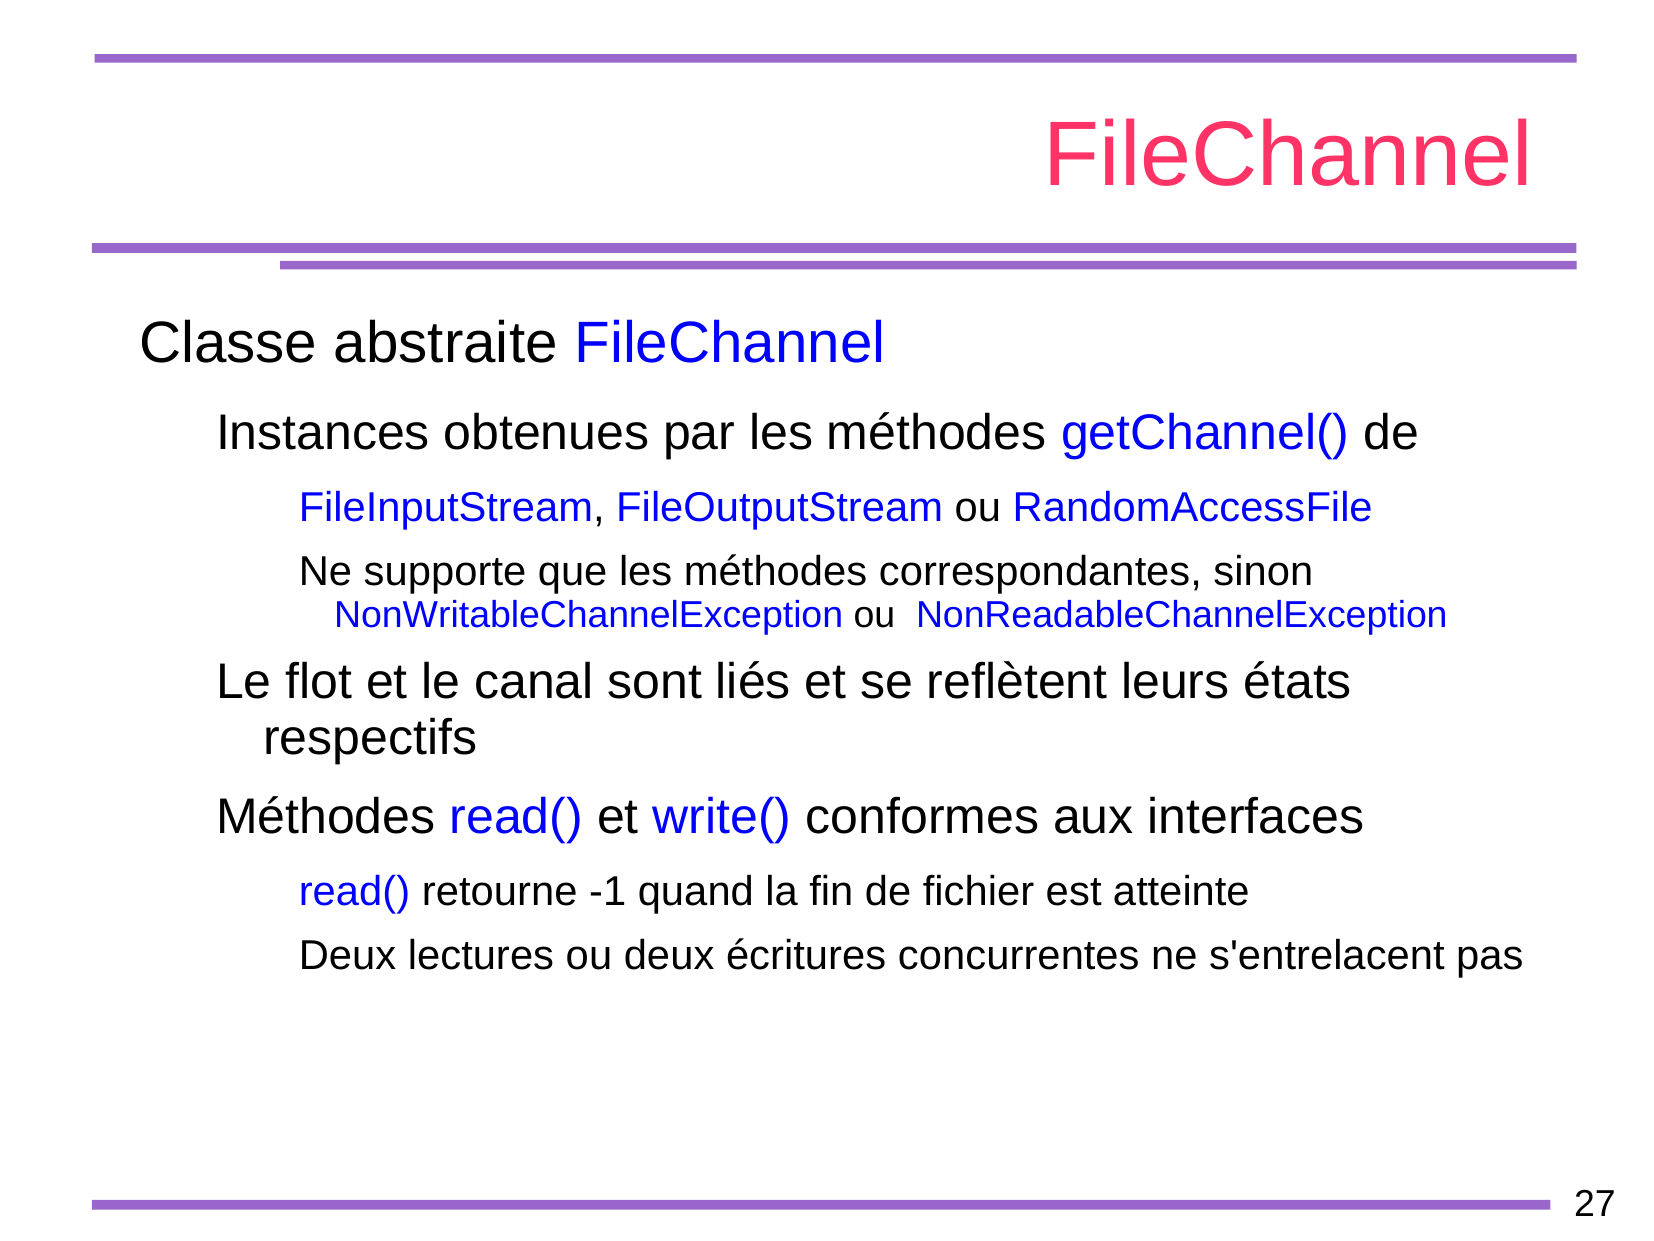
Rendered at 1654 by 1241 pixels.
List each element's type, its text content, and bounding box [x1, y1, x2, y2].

title FileChannel [121, 49, 1534, 257]
list Classe abstraite FileChannel Instances obtenues par les méthodes getChannel() de FileInputStream, FileOutputStream ou RandomAccessFile Ne supporte que les méthodes correspondantes, sinon NonWritableChannelException ou NonReadableChannelException Le flot et le canal sont liés et se reflètent leurs états respectifs Méthodes read() et write() conformes aux interfaces read() retourne -1 quand la fin de fichier est atteinte Deux lectures ou deux écritures concurrentes ne s'entrelacent pas [121, 309, 1534, 1213]
